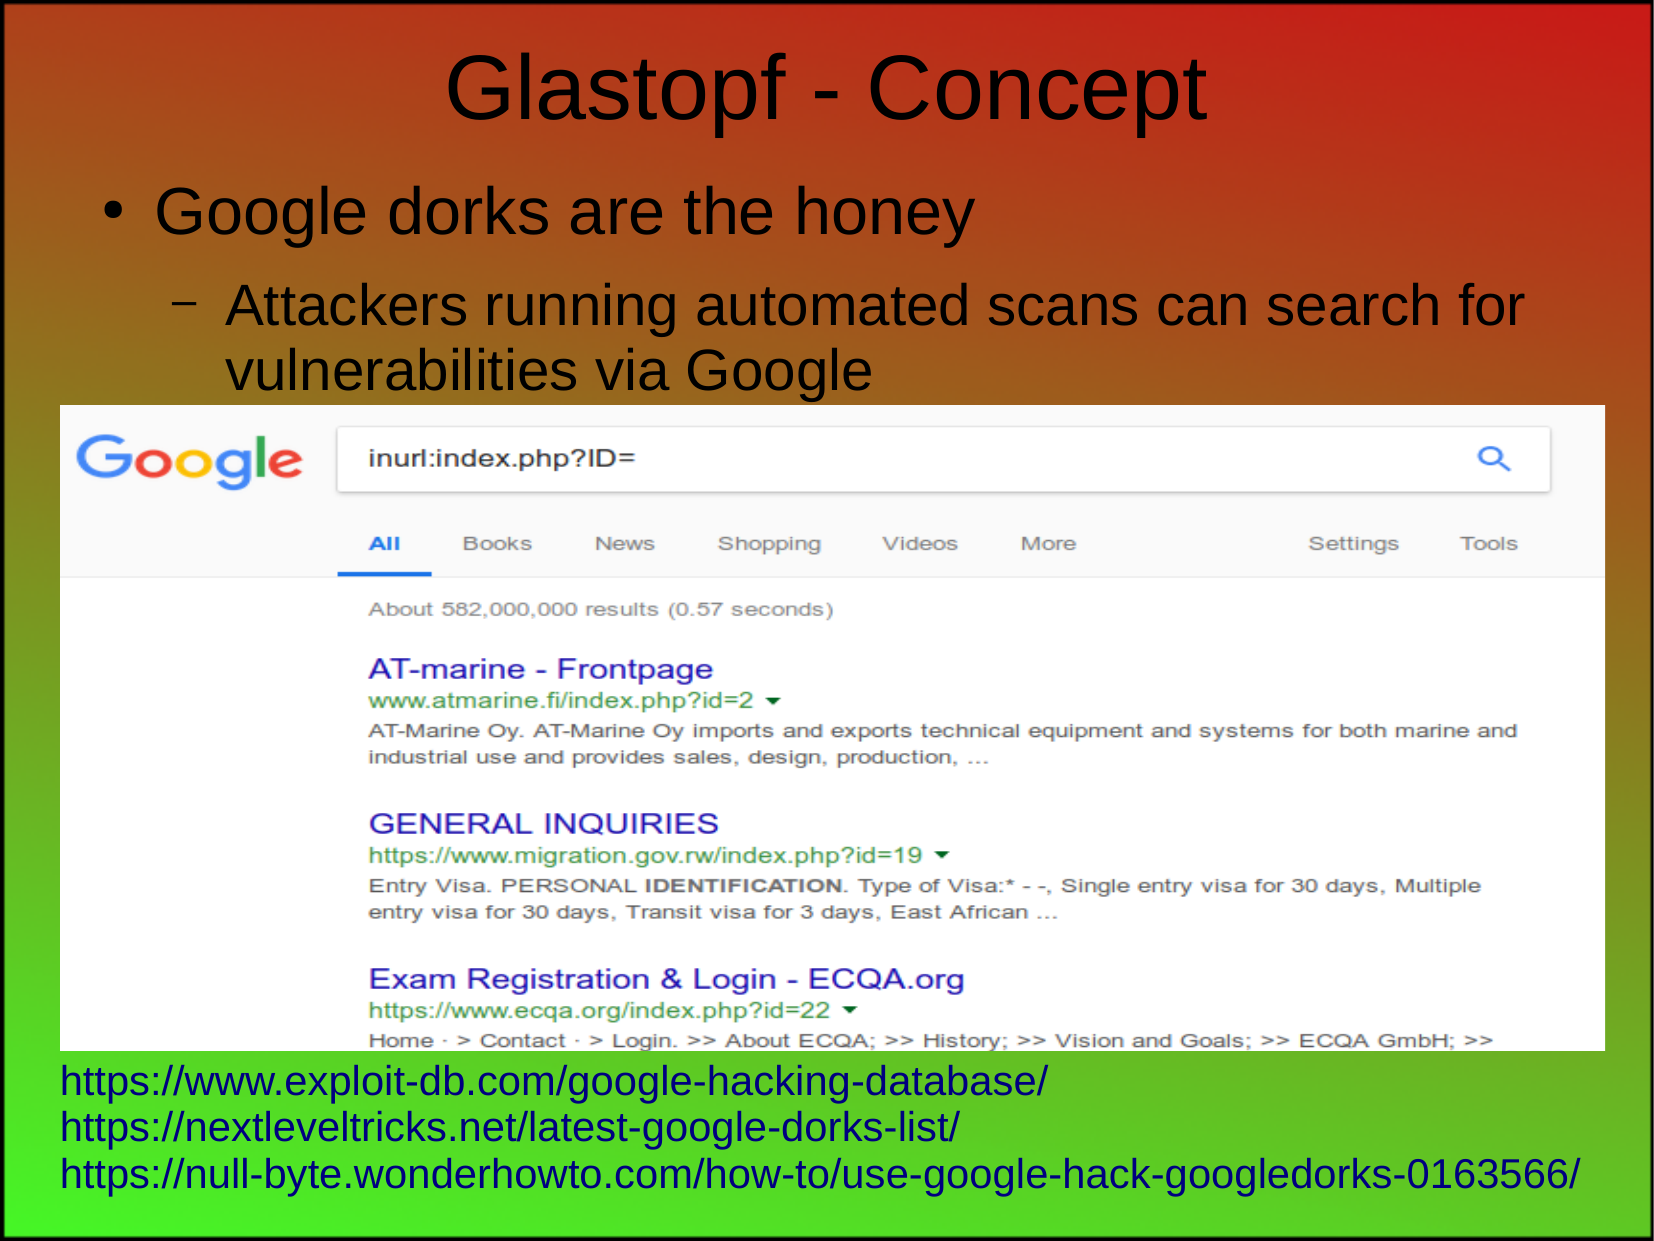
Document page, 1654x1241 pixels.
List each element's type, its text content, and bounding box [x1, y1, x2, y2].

text_box https://www.exploit-db.com/google-hacking-database/ https://nextleveltricks.net/latest-google-dorks-list/ https://null-byte.wonderhowto.com/how-to/use-google-hack-googledorks-0163566/ [45, 1050, 1621, 1205]
list Google dorks are the honey Attackers running automated scans can search for vulnerabilities via Google [83, 174, 1572, 405]
picture [0, 0, 1654, 1241]
title Glastopf - Concept [82, 0, 1571, 192]
